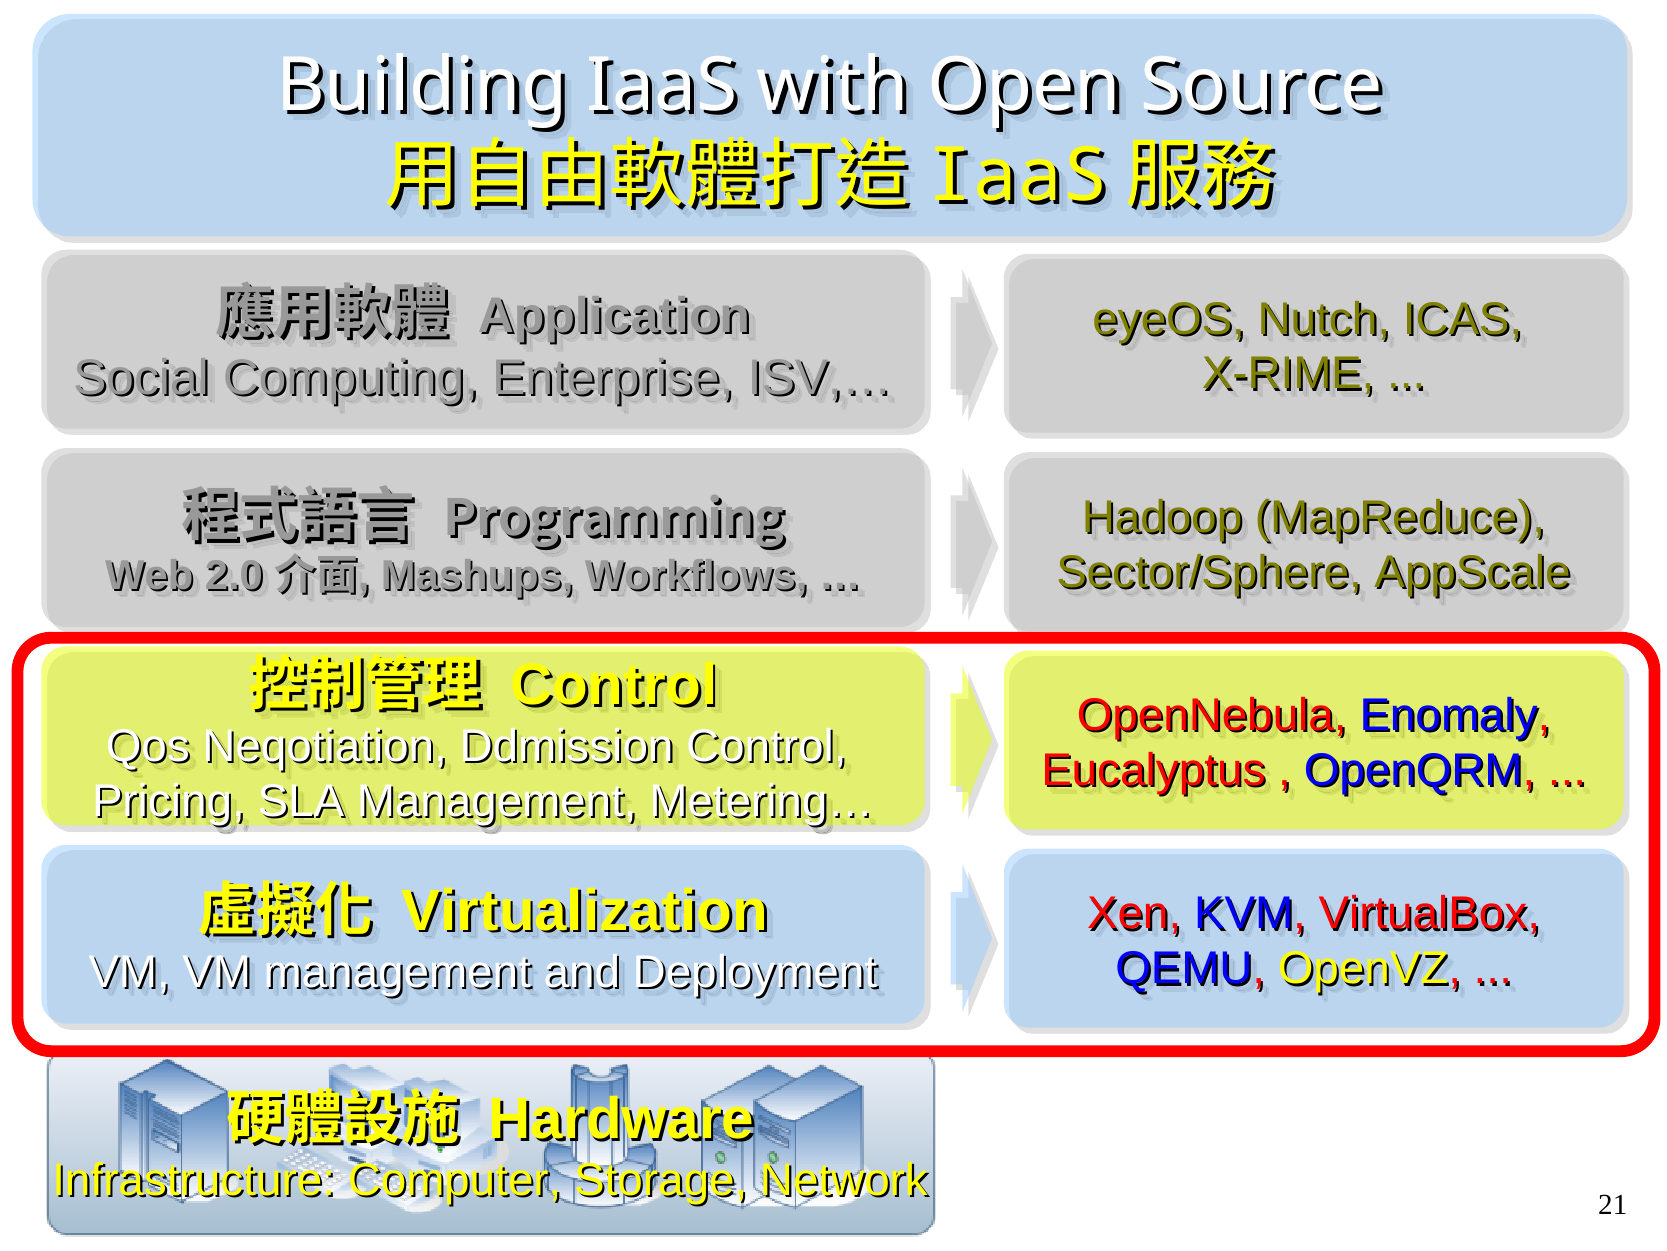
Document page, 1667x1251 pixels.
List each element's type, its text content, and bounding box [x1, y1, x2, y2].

text_box 應用軟體 Application Social Computing, Enterprise, ISV,… [41, 249, 925, 429]
text_box eyeOS, Nutch, ICAS, X-RIME, ... [1003, 253, 1624, 433]
text_box 控制管理 Control Qos Neqotiation, Ddmission Control, Pricing, SLA Management, Metering… [41, 646, 925, 826]
text_box 虛擬化 Virtualization VM, VM management and Deployment [41, 844, 925, 1024]
text_box Hadoop (MapReduce), Sector/Sphere, AppScale [1003, 452, 1624, 631]
text_box Building IaaS with Open Source 用自由軟體打造IaaS服務 [32, 13, 1628, 237]
text_box [950, 864, 993, 1012]
picture [41, 1057, 940, 1242]
text_box 程式語言 Programming Web 2.0 介面, Mashups, Workflows, … [41, 448, 925, 627]
text_box OpenNebula, Enomaly, Eucalyptus , OpenQRM, ... [1003, 650, 1624, 830]
text_box [950, 665, 993, 814]
text_box [950, 467, 993, 616]
text_box Xen, KVM, VirtualBox, QEMU, OpenVZ, ... [1003, 848, 1624, 1028]
text_box [950, 269, 993, 417]
